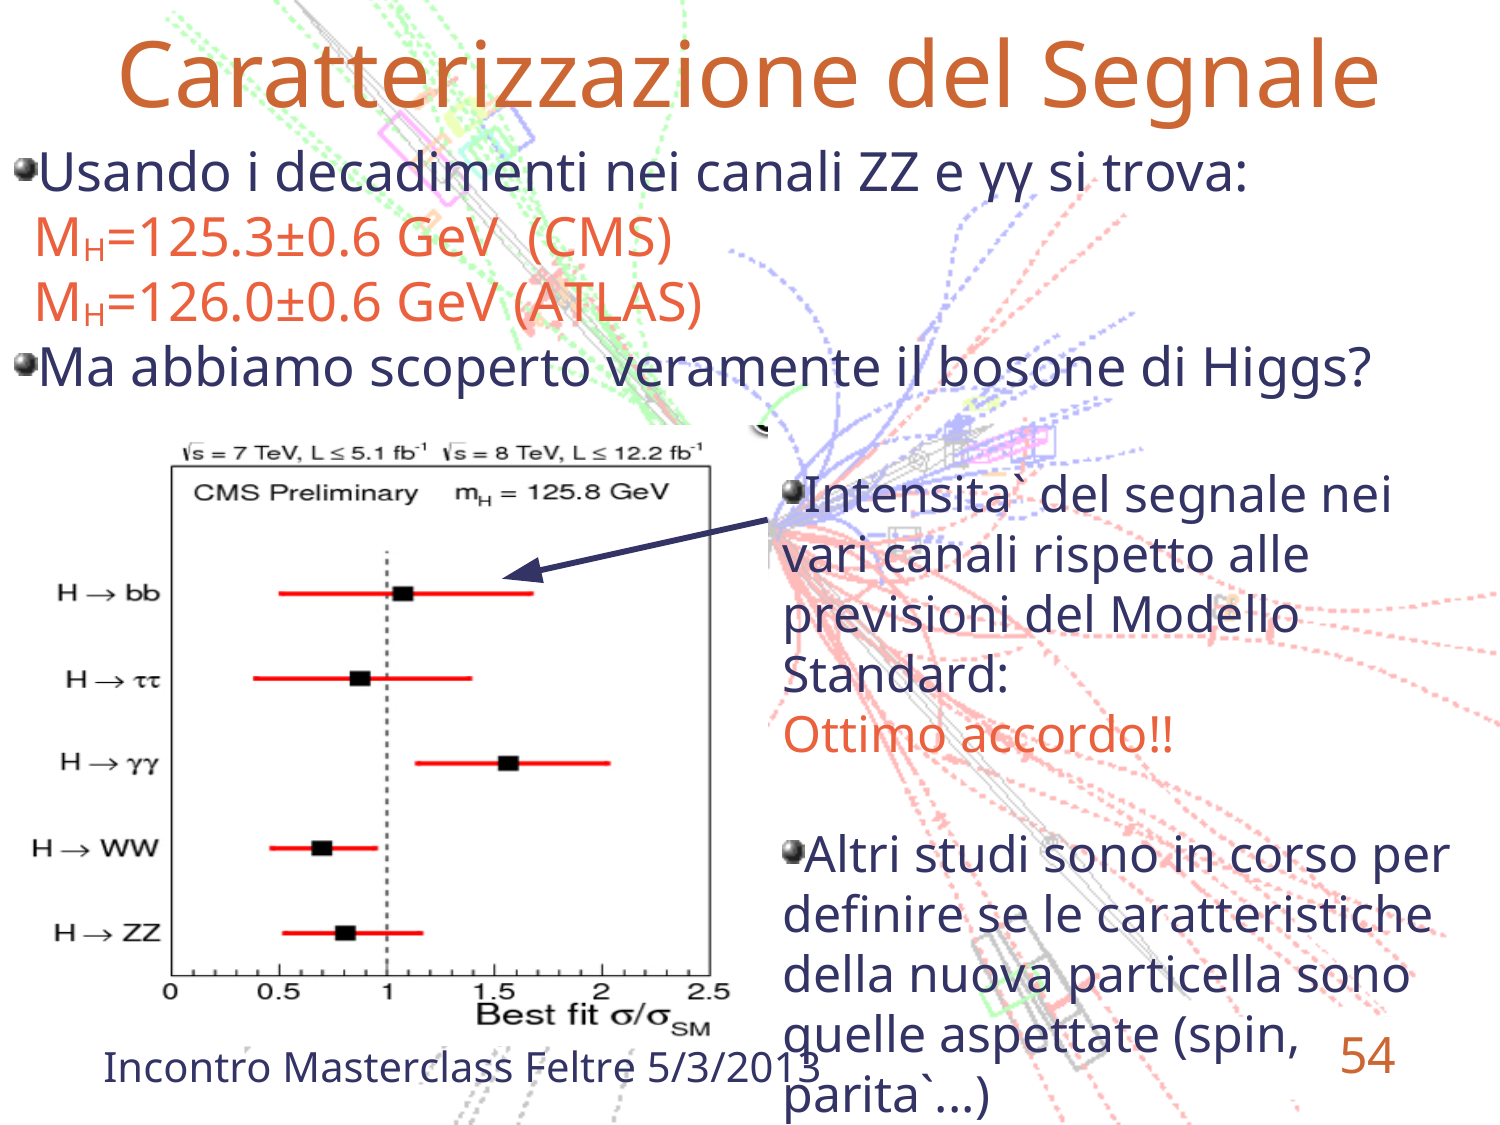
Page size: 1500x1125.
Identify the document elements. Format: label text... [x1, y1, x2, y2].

text_box Intensita` del segnale nei vari canali rispetto alle previsioni del Modello Standard: Ottimo accordo!! Altri studi sono in corso per definire se le caratteristiche della nuova particella sono quelle aspettate (spin, parita`...) [767, 454, 1489, 1070]
picture [0, 425, 1500, 1125]
text_box Usando i decadimenti nei canali ZZ e γγ si trova: MH=125.3±0.6 GeV (CMS) MH=126.0±0.6 GeV (ATLAS) Ma abbiamo scoperto veramente il bosone di Higgs? [0, 129, 1500, 441]
title Caratterizzazione del Segnale [37, 3, 1463, 129]
picture [0, 0, 1500, 129]
